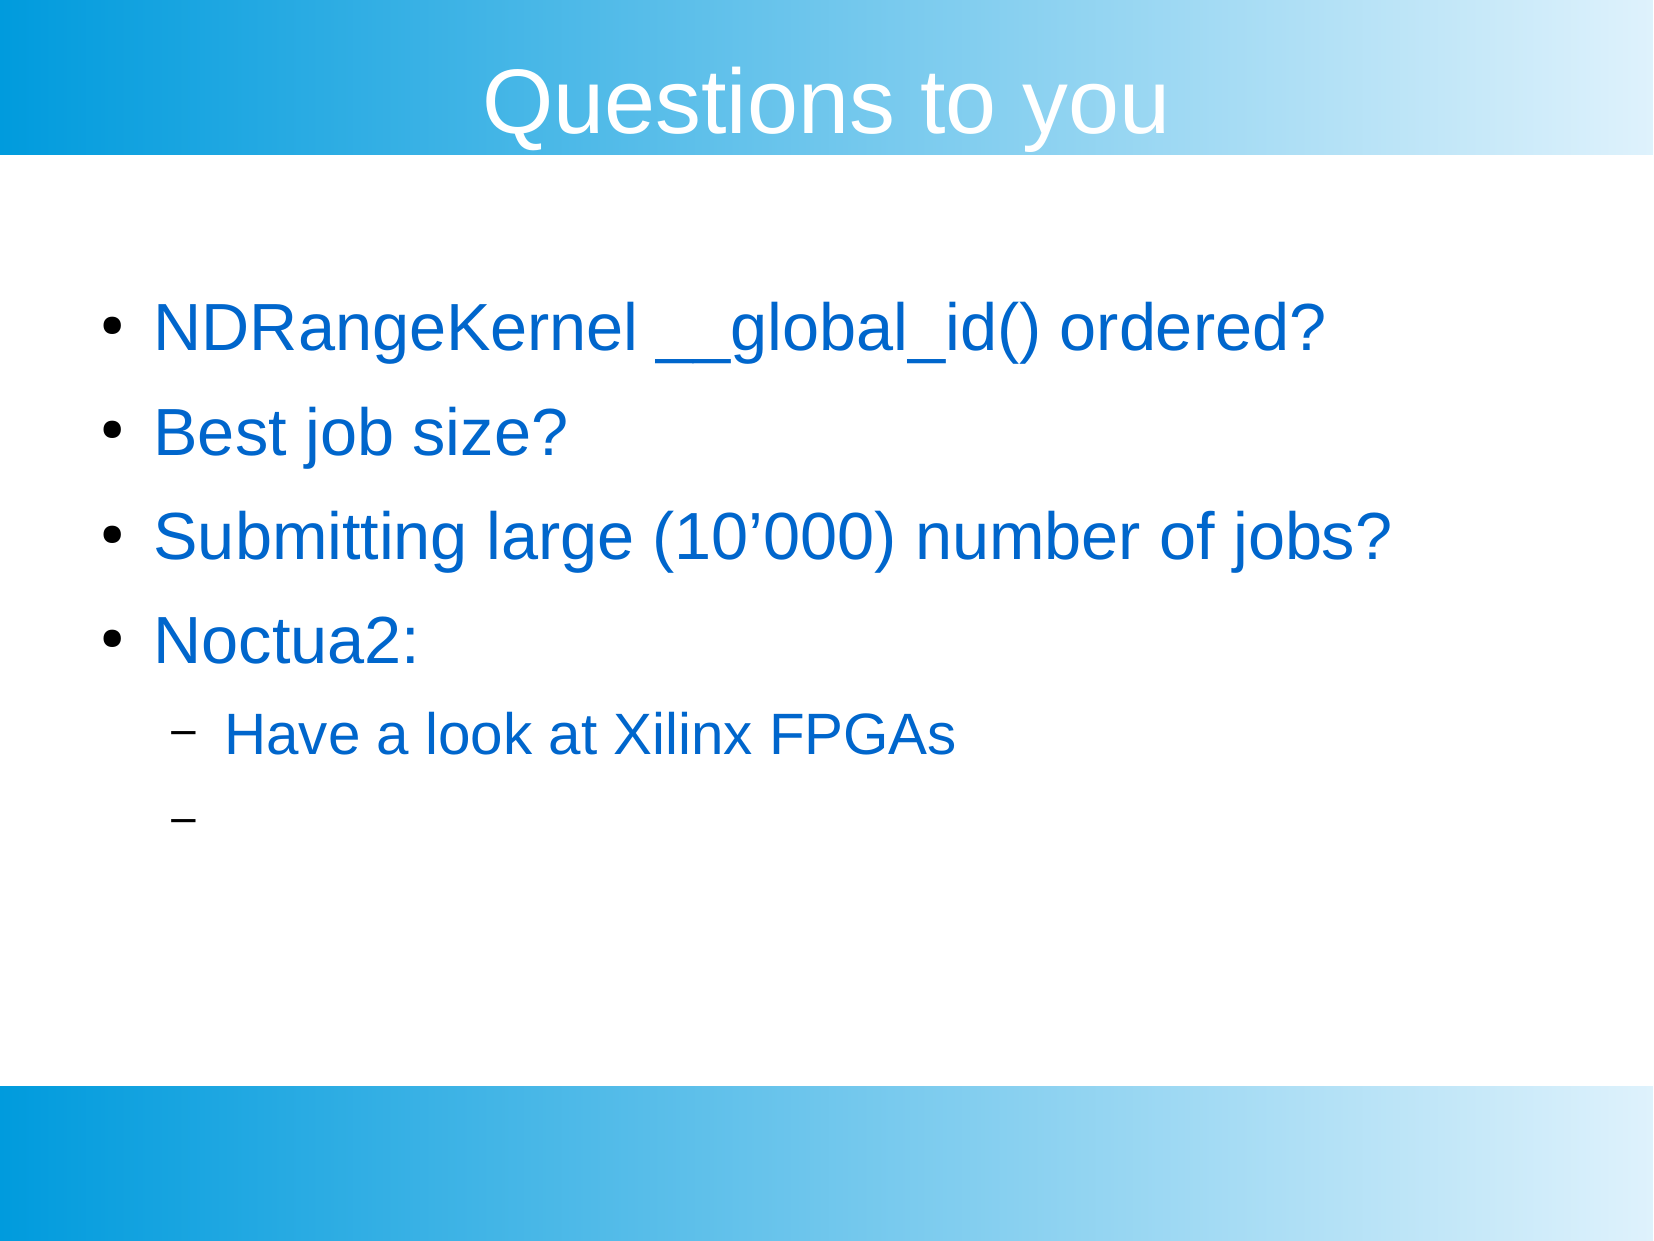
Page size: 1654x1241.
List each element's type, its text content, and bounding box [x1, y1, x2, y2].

title Questions to you [82, 49, 1571, 155]
list NDRangeKernel __global_id() ordered? Best job size? Submitting large (10’000) number of jobs? Noctua2: Have a look at Xilinx FPGAs [82, 290, 1571, 1010]
